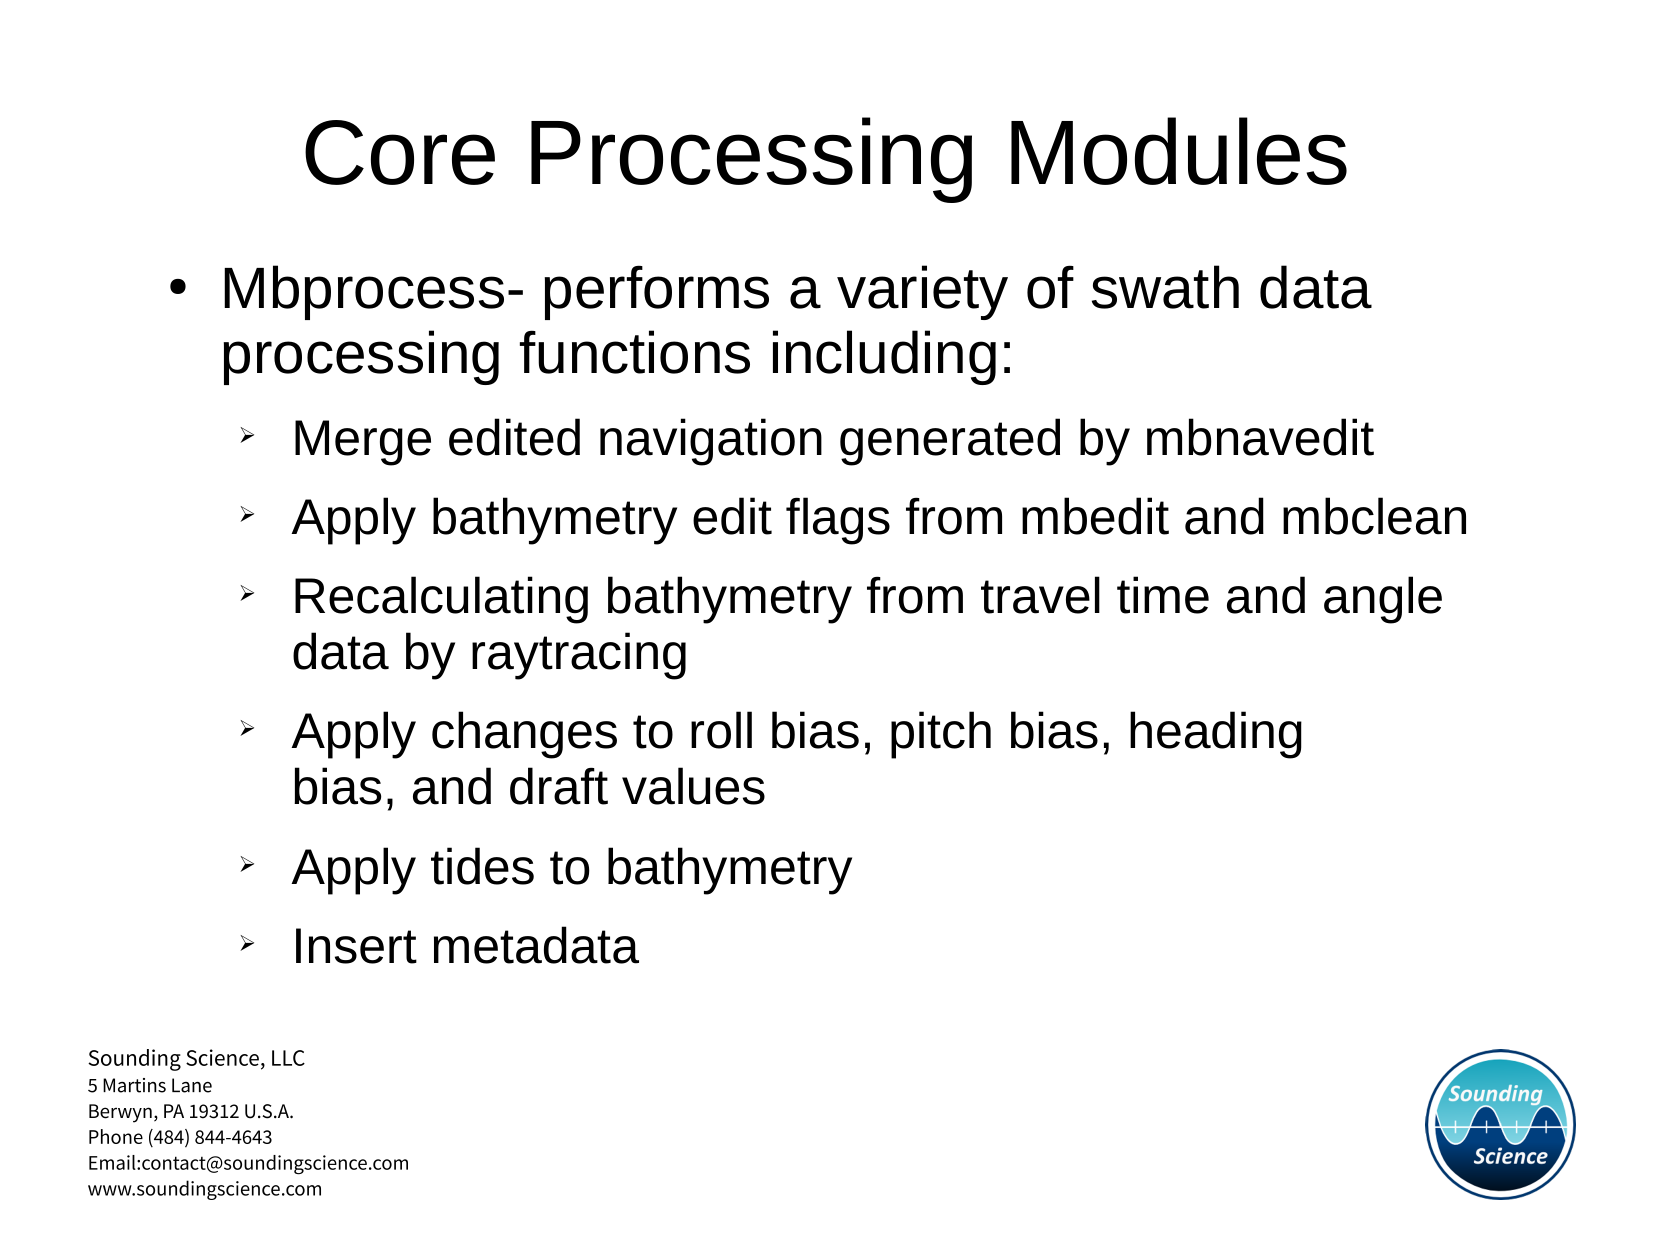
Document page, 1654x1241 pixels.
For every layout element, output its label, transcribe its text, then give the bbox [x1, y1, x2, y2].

list Mbprocess- performs a variety of swath data processing functions including: Merge edited navigation generated by mbnavedit Apply bathymetry edit flags from mbedit and mbclean Recalculating bathymetry from travel time and angle data by raytracing Apply changes to roll bias, pitch bias, heading bias, and draft values Apply tides to bathymetry Insert metadata [150, 256, 1501, 1005]
title Core Processing Modules [82, 49, 1571, 257]
picture [88, 1049, 408, 1200]
picture [1425, 1049, 1576, 1200]
